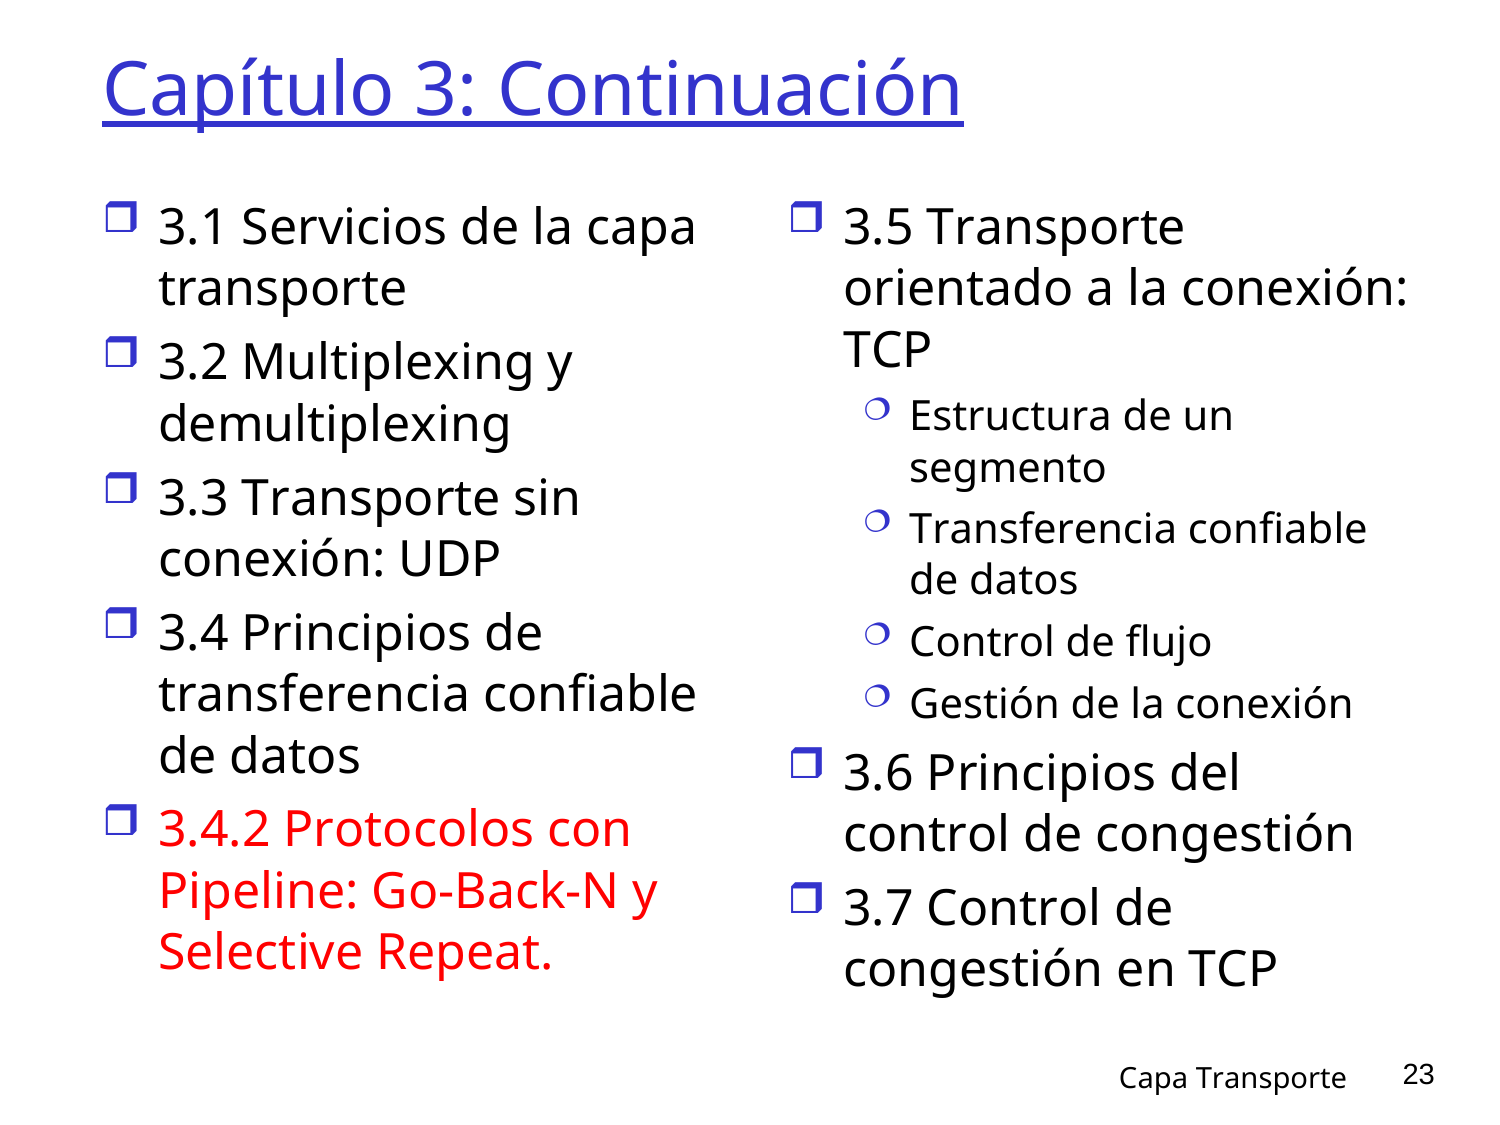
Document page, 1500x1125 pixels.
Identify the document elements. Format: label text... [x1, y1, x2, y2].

list 3.5 Transporte orientado a la conexión: TCP Estructura de un segmento Transferencia confiable de datos Control de flujo Gestión de la conexión 3.6 Principios del control de congestión 3.7 Control de congestión en TCP [772, 187, 1426, 1025]
title Capítulo 3: Continuación [87, 23, 1463, 150]
list 3.1 Servicios de la capa transporte 3.2 Multiplexing y demultiplexing 3.3 Transporte sin conexión: UDP 3.4 Principios de transferencia confiable de datos 3.4.2 Protocolos con Pipeline: Go-Back-N y Selective Repeat. [87, 187, 741, 1025]
